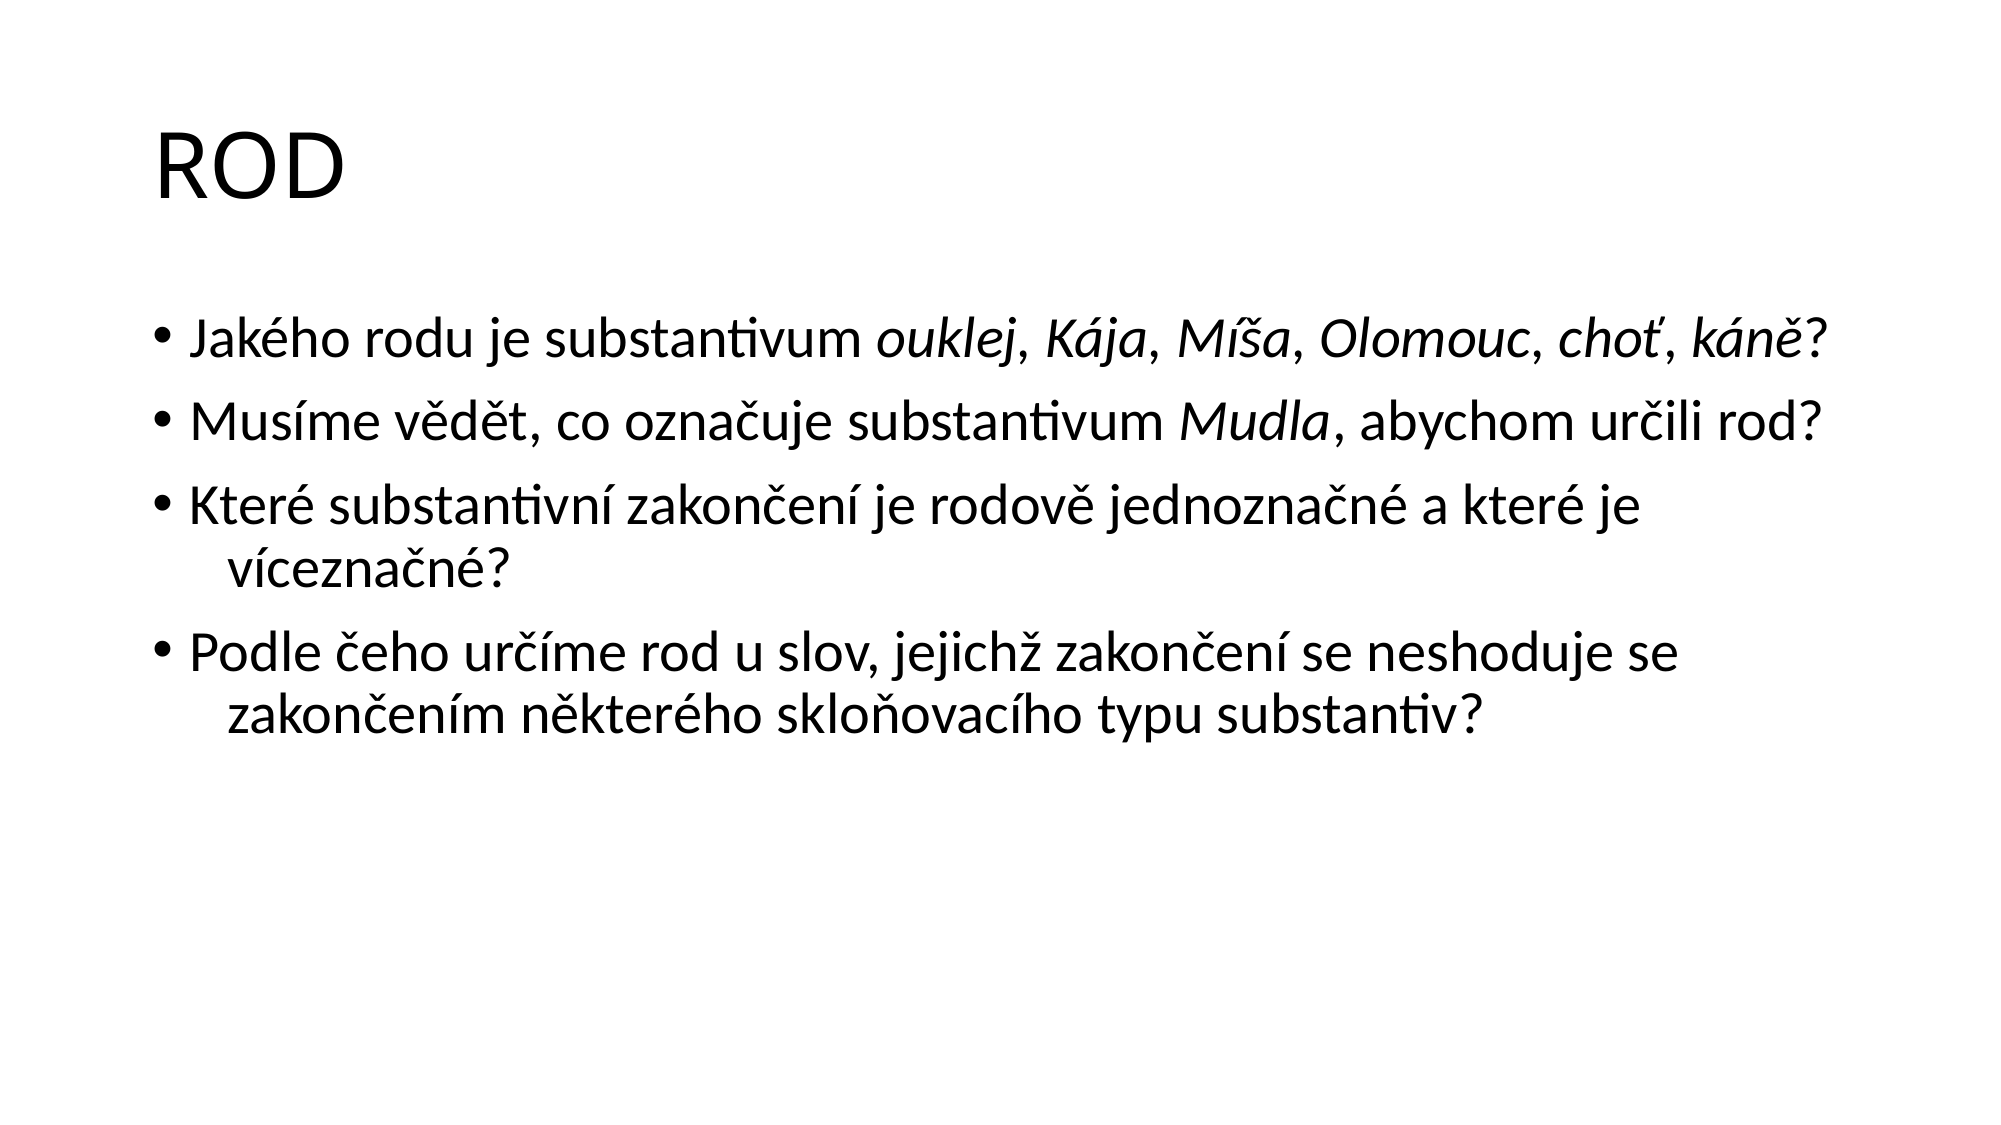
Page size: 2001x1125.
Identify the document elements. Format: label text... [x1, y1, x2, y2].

title ROD [137, 59, 1863, 278]
list Jakého rodu je substantivum ouklej, Kája, Míša, Olomouc, choť, káně? Musíme vědět, co označuje substantivum Mudla, abychom určili rod? Které substantivní zakončení je rodově jednoznačné a které je víceznačné? Podle čeho určíme rod u slov, jejichž zakončení se neshoduje se zakončením některého skloňovacího typu substantiv? [137, 299, 1863, 1014]
